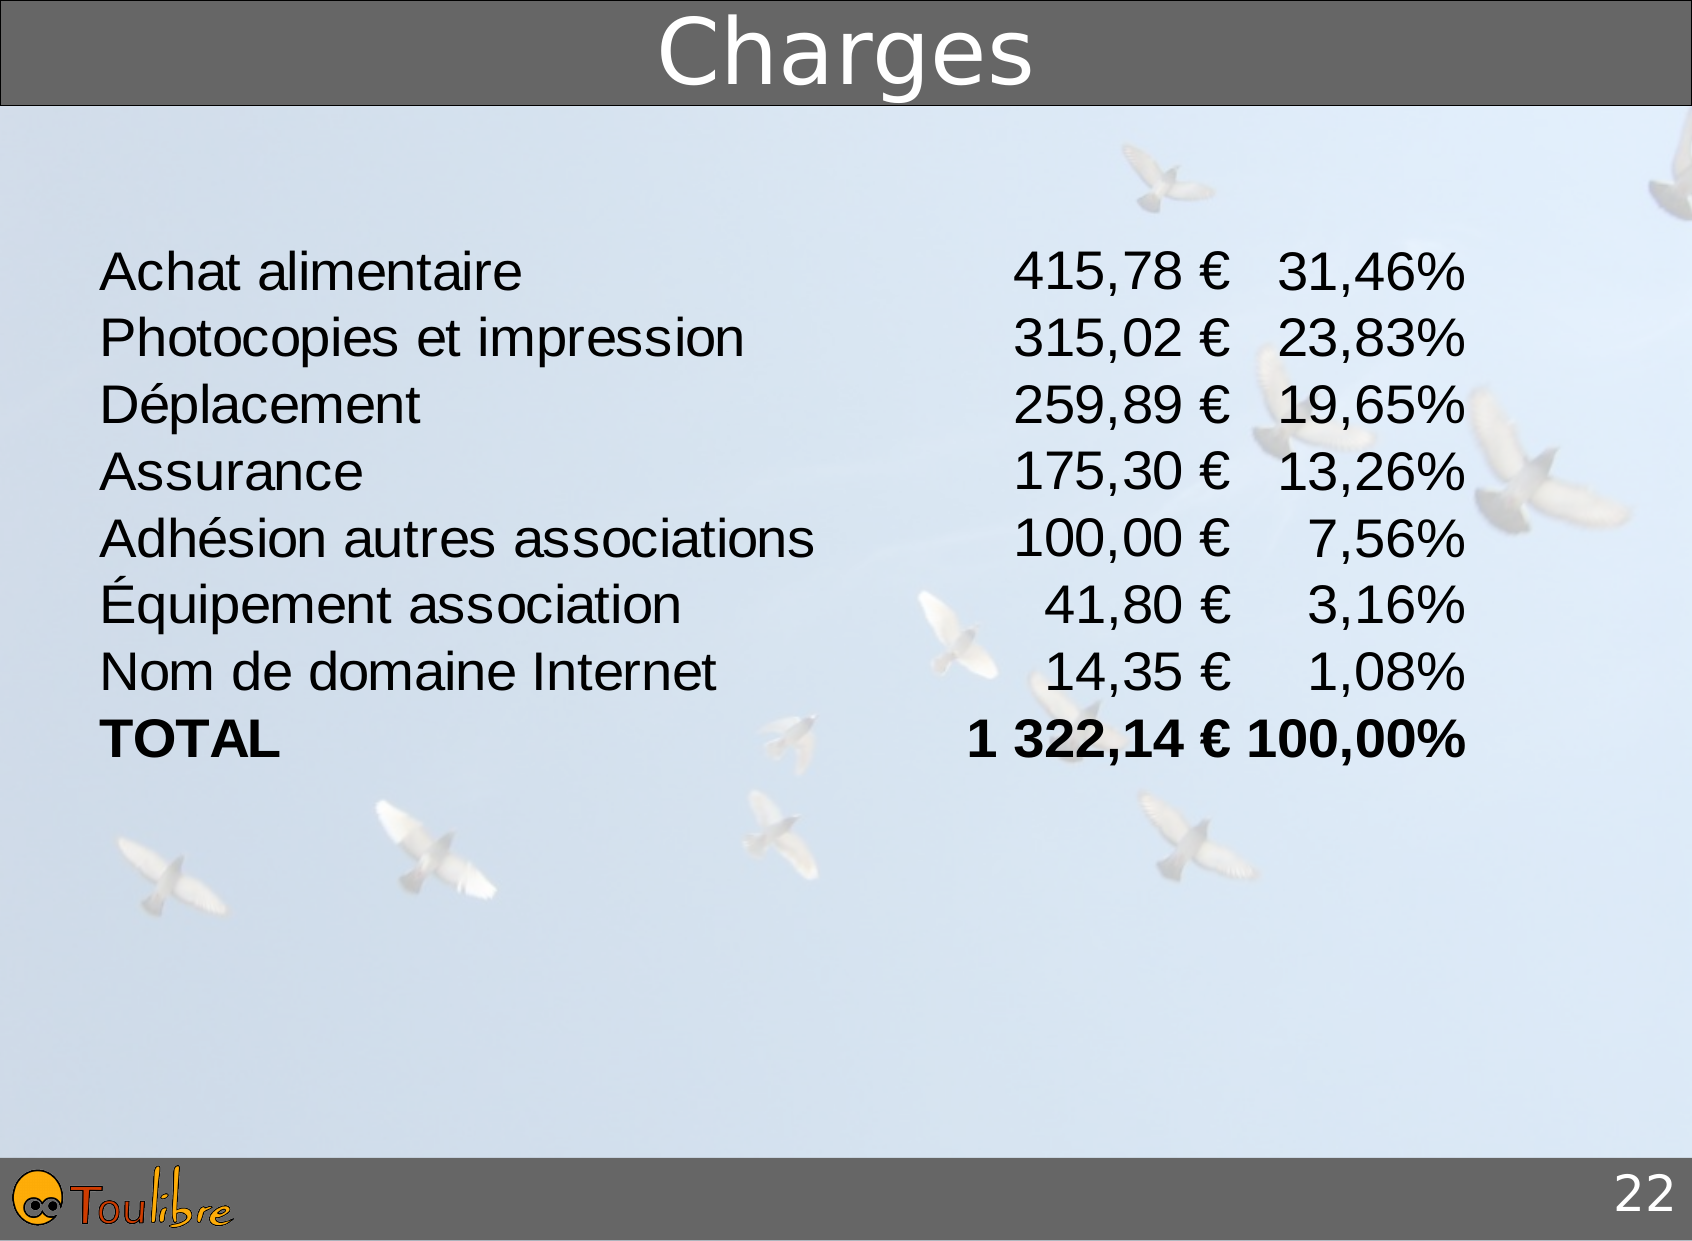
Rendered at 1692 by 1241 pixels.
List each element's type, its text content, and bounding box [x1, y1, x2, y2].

picture [12, 1165, 234, 1228]
chart [96, 236, 1610, 1040]
title Charges [0, 0, 1692, 107]
